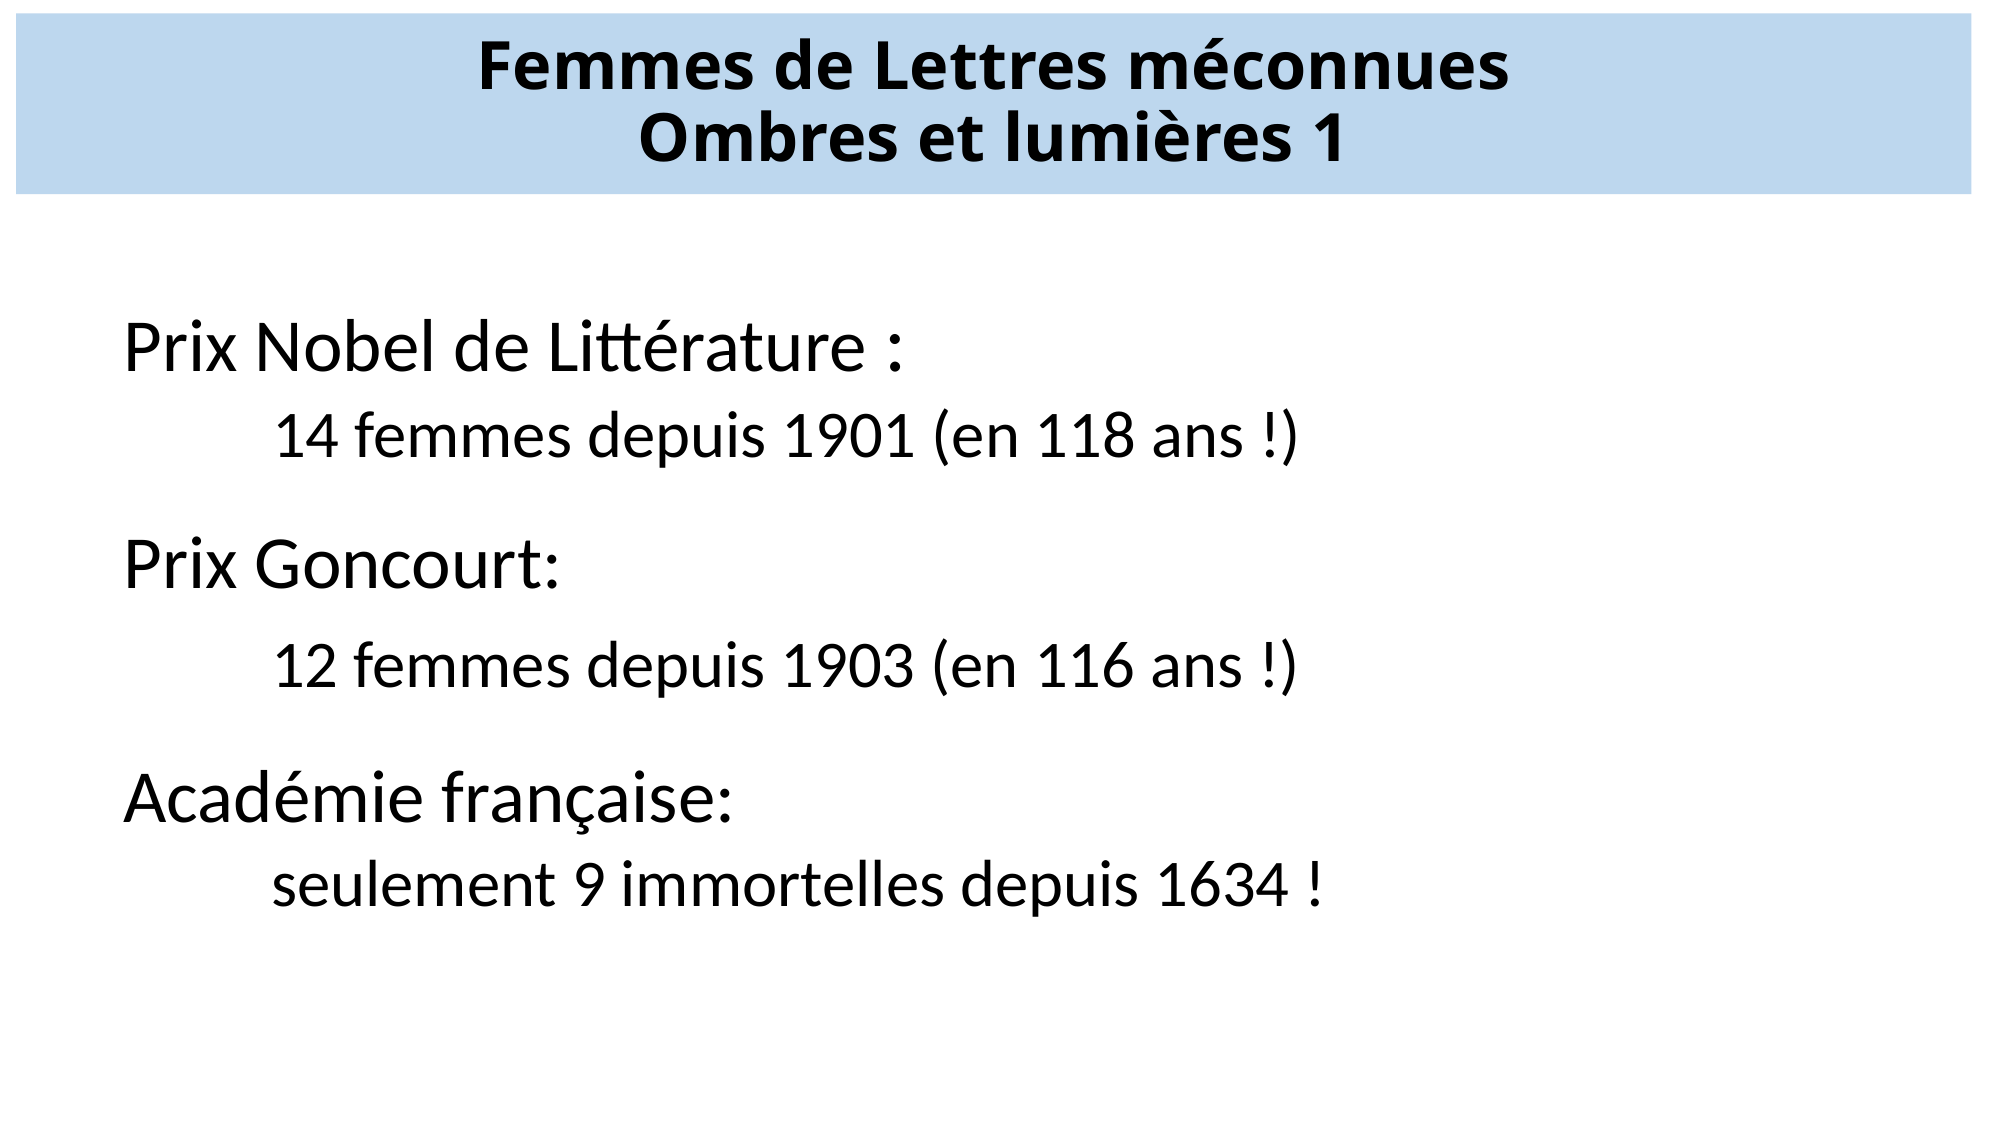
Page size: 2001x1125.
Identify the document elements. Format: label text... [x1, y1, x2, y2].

list Prix Nobel de Littérature : 14 femmes depuis 1901 (en 118 ans !) Prix Goncourt: 12 femmes depuis 1903 (en 116 ans !) Académie française: seulement 9 immortelles depuis 1634 ! [33, 291, 1937, 1079]
title Femmes de Lettres méconnues Ombres et lumières 1 [16, 13, 1972, 195]
